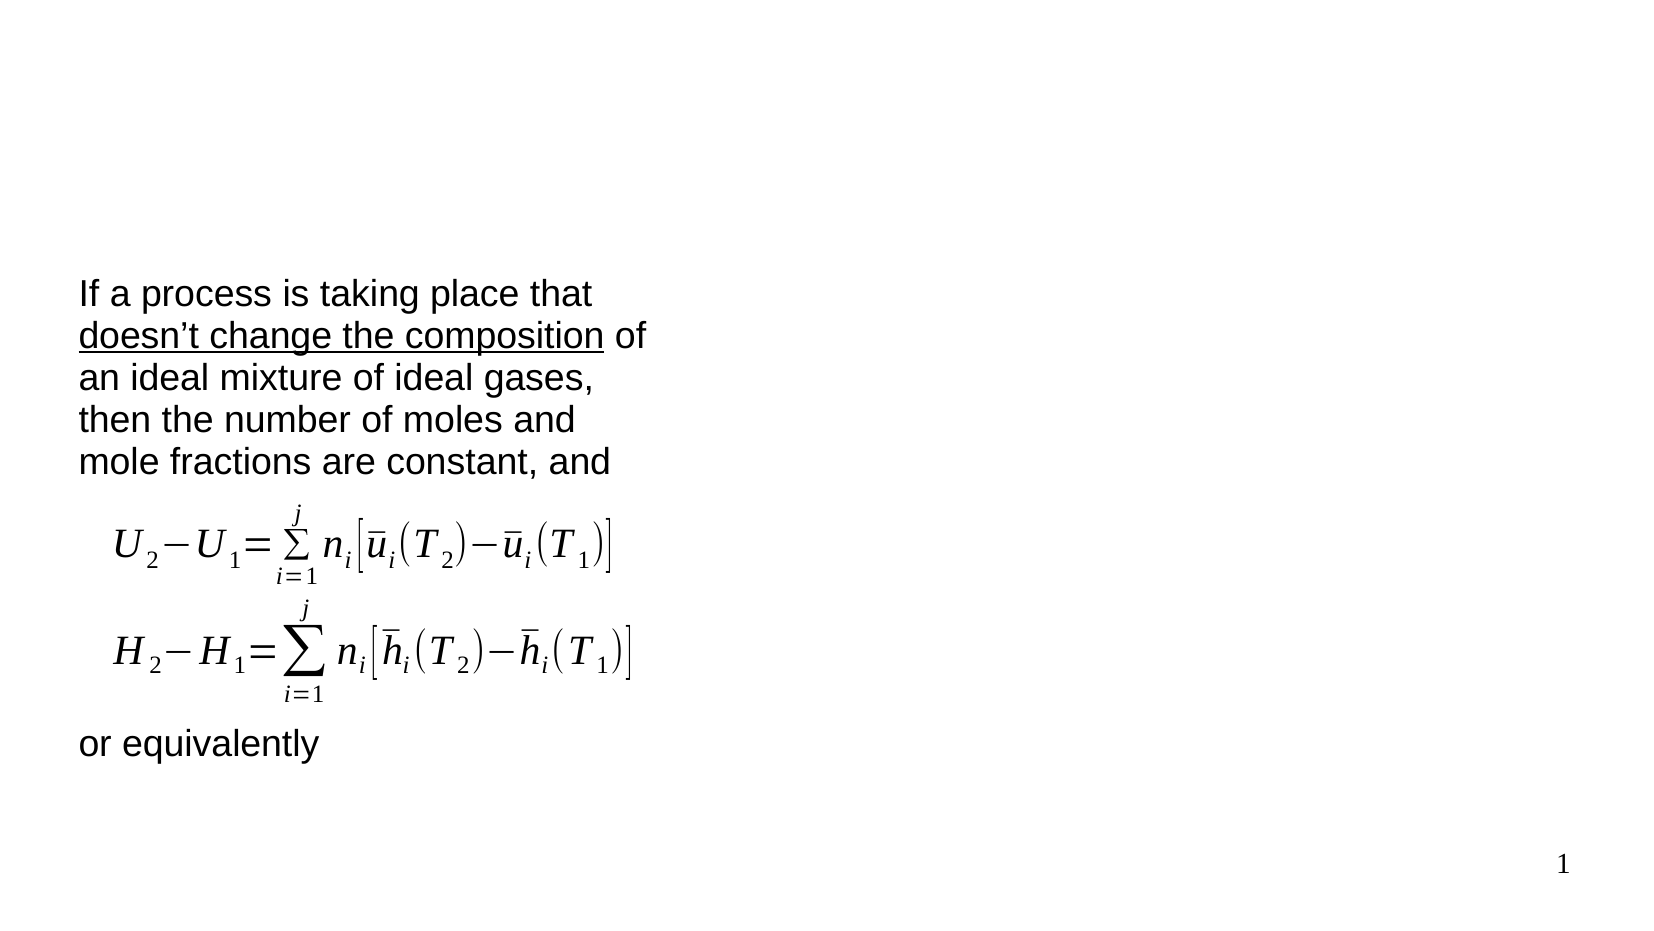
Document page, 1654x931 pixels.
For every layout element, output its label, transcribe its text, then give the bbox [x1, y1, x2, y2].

text_box If a process is taking place that doesn’t change the composition of an ideal mixture of ideal gases, then the number of moles and mole fractions are constant, and or equivalently [63, 265, 667, 785]
chart [105, 594, 640, 708]
chart [105, 499, 620, 590]
